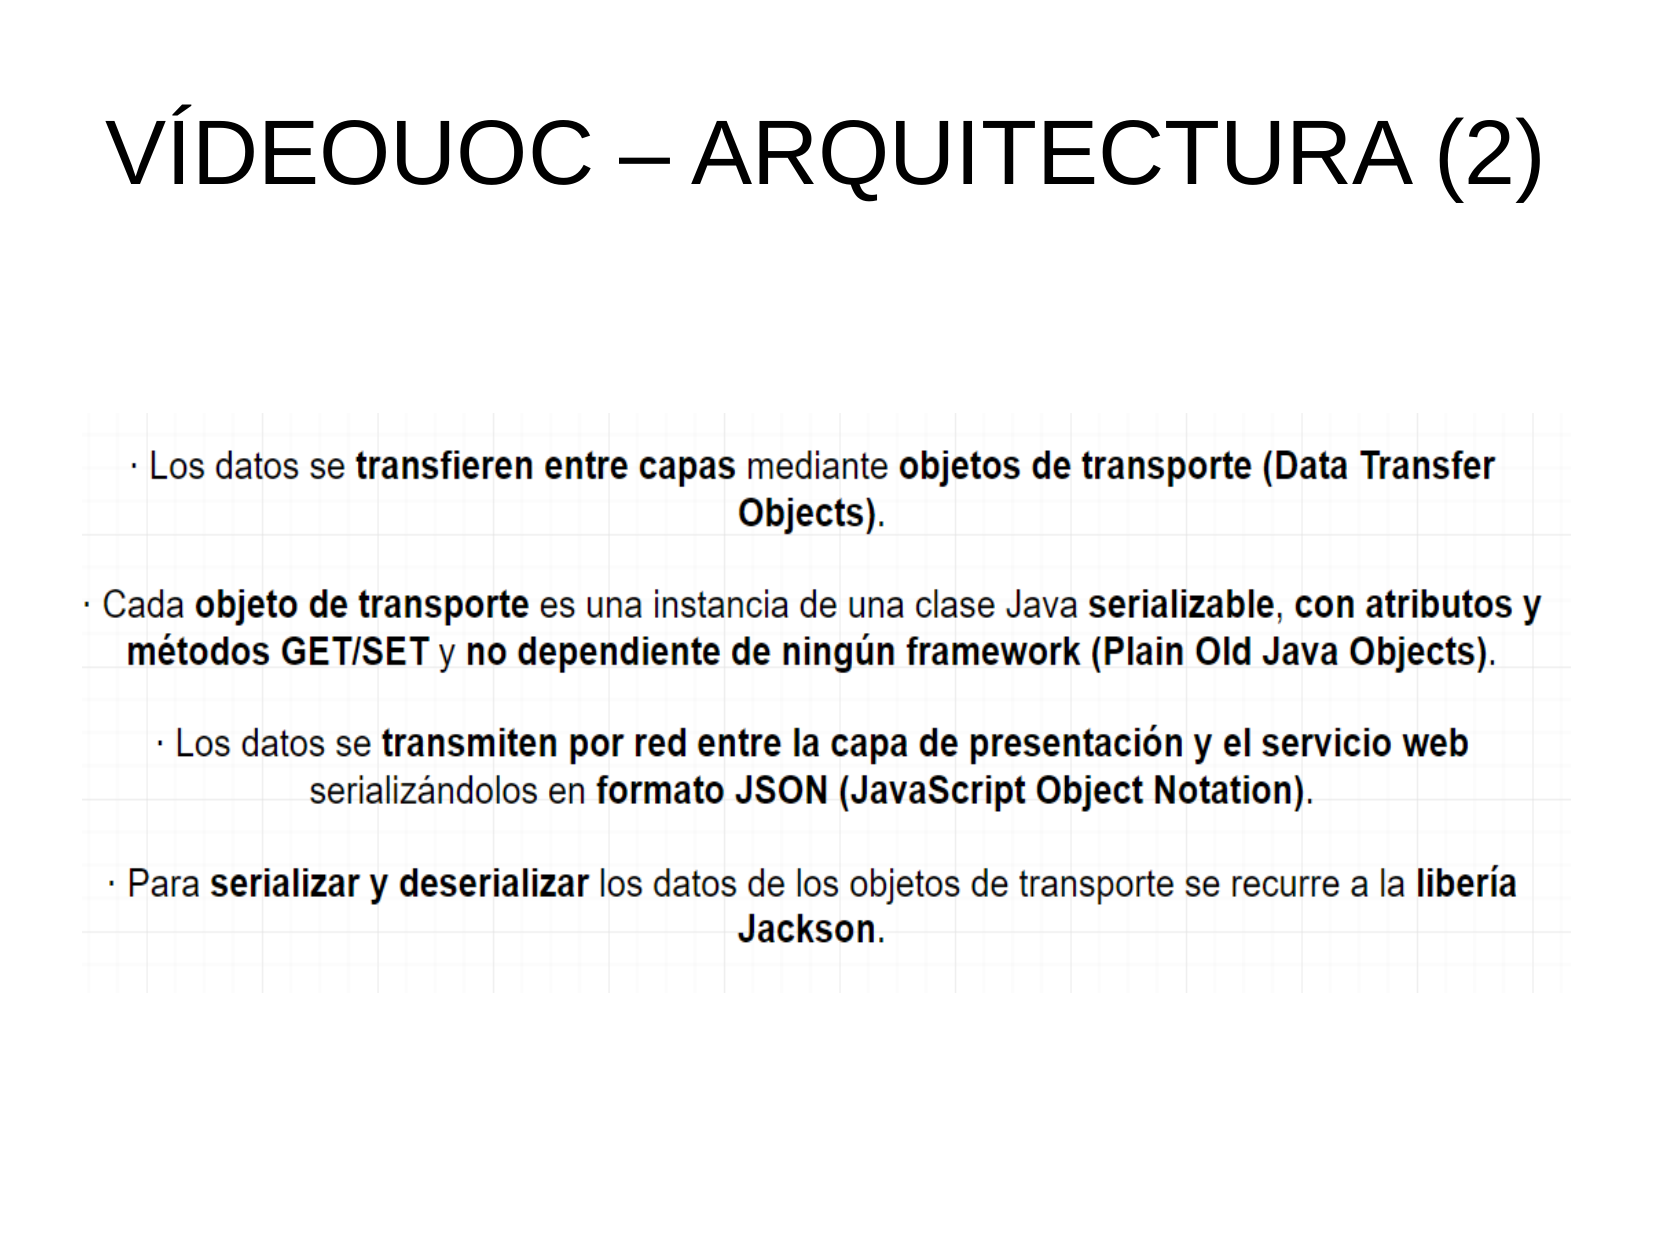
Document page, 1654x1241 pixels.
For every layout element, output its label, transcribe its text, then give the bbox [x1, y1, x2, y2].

picture [82, 413, 1571, 993]
title VÍDEOUOC – ARQUITECTURA (2) [82, 49, 1571, 257]
